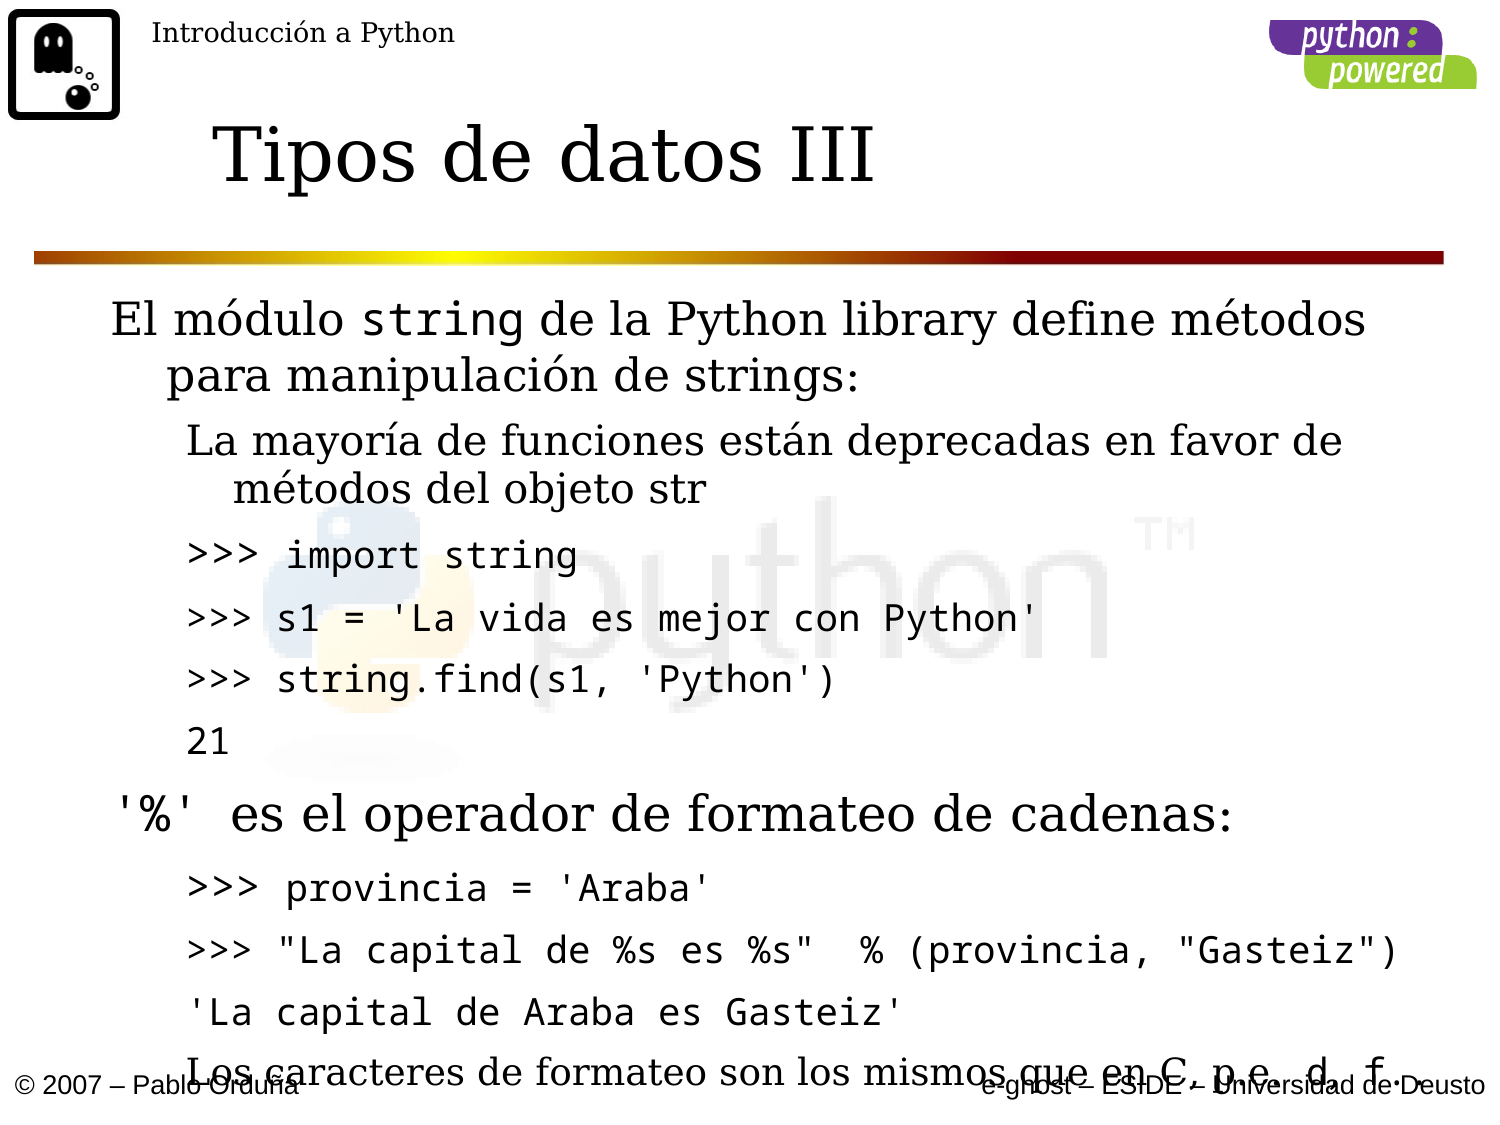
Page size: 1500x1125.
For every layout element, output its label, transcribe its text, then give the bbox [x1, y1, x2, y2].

picture [5, 7, 125, 124]
picture [34, 251, 1447, 266]
title Tipos de datos III [198, 0, 1477, 207]
list El módulo string de la Python library define métodos para manipulación de strings: La mayoría de funciones están deprecadas en favor de métodos del objeto str >>> import string >>> s1 = 'La vida es mejor con Python' >>> string.find(s1, 'Python') 21 '%' es el operador de formateo de cadenas: >>> provincia = 'Araba' >>> "La capital de %s es %s" % (provincia, "Gasteiz") 'La capital de Araba es Gasteiz' Los caracteres de formateo son los mismos que en C, p.e. d, f.. [95, 278, 1500, 1083]
